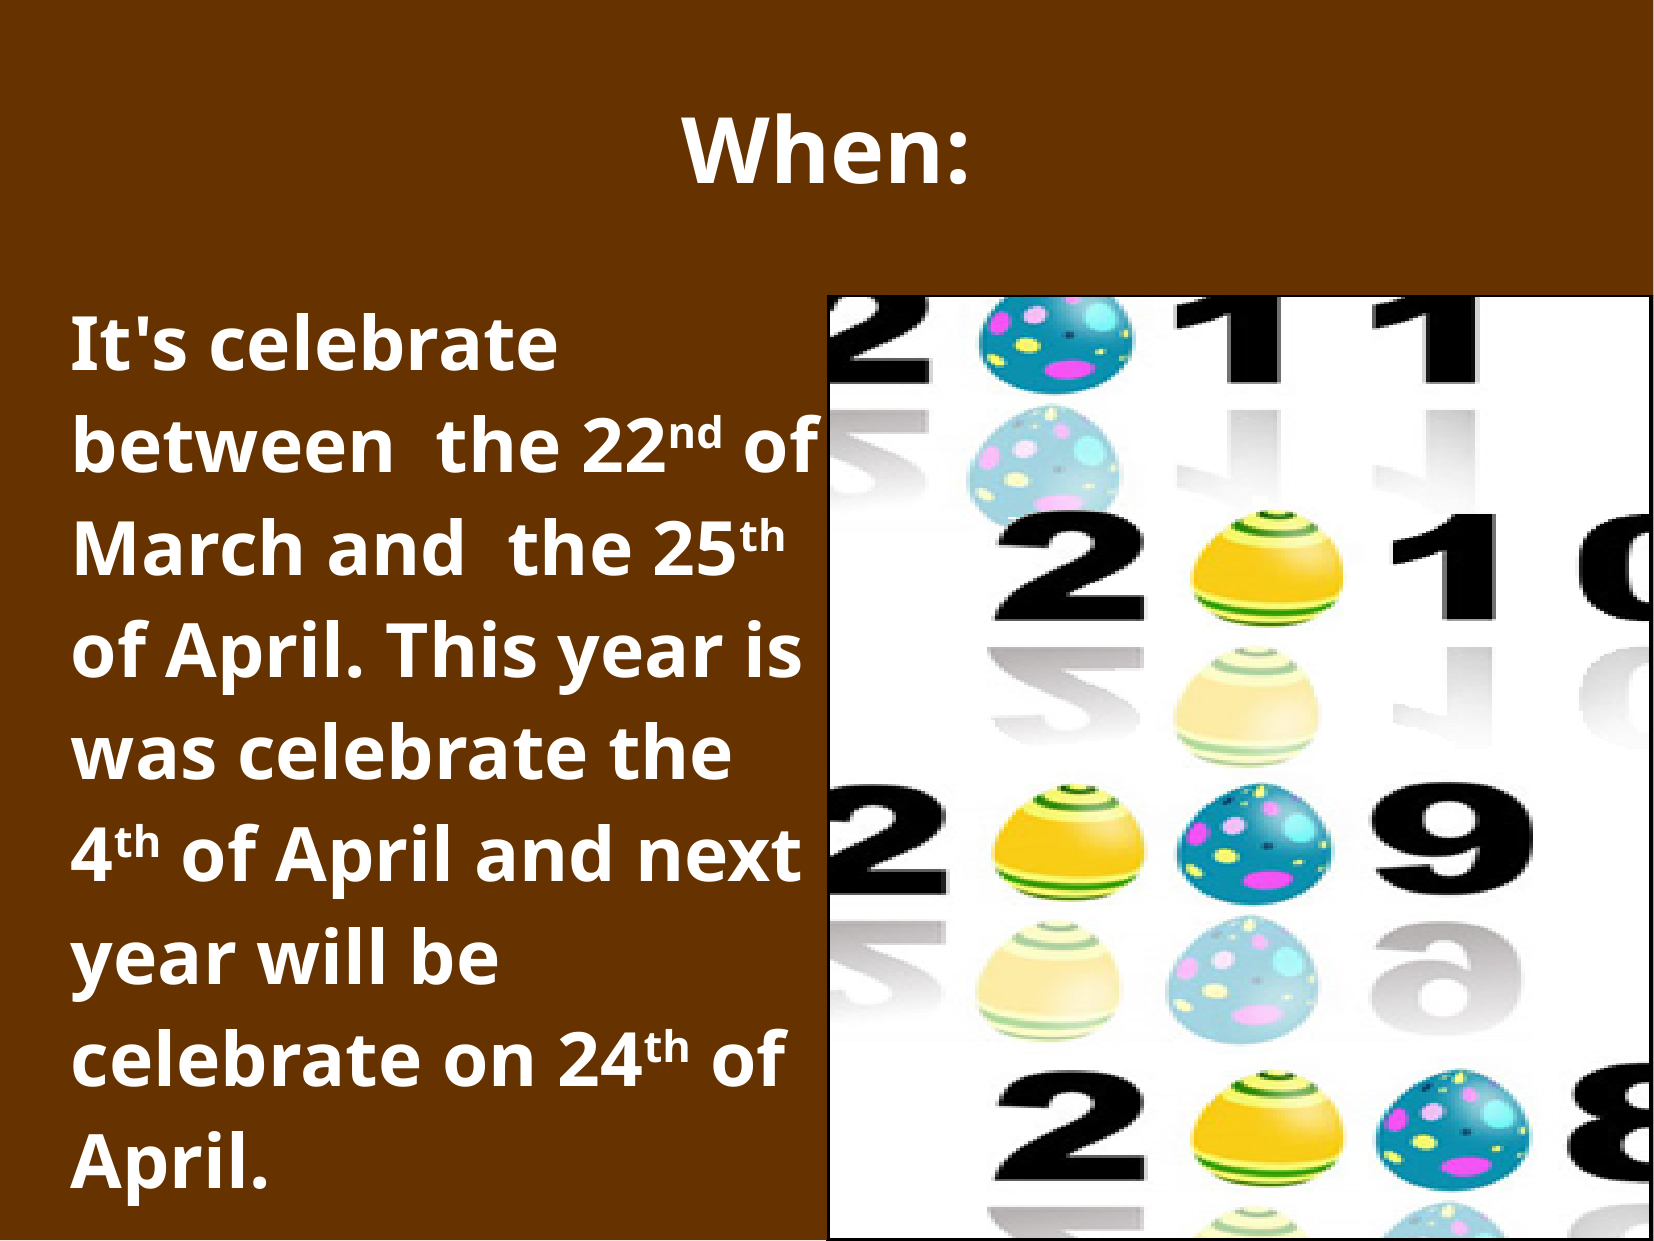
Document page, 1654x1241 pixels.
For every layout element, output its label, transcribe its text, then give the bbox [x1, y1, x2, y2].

picture [827, 295, 1654, 1241]
list It's celebrate between the 22nd of March and the 25th of April. This year is was celebrate the 4th of April and next year will be celebrate on 24th of April. [0, 290, 827, 1241]
title When: [0, 0, 1654, 295]
